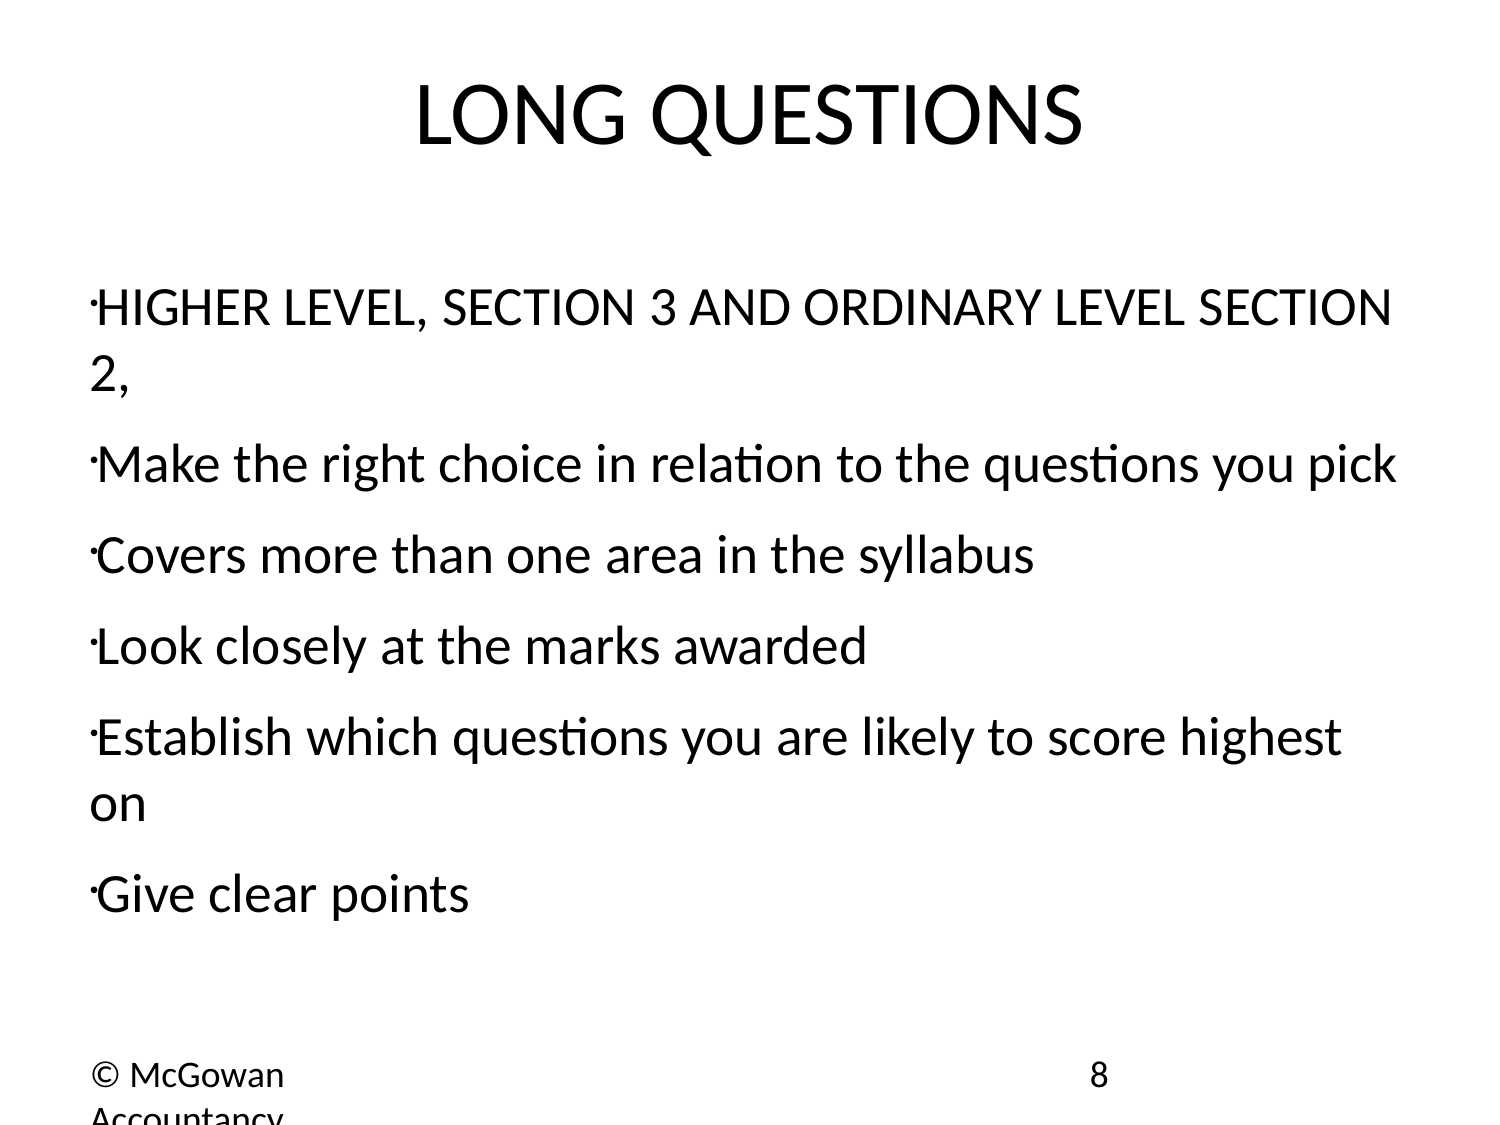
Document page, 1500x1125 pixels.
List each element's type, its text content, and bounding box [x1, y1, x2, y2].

title LONG QUESTIONS [75, 45, 1425, 233]
text_box [1074, 1042, 1425, 1103]
list HIGHER LEVEL, SECTION 3 AND ORDINARY LEVEL SECTION 2, Make the right choice in relation to the questions you pick Covers more than one area in the syllabus Look closely at the marks awarded Establish which questions you are likely to score highest on Give clear points [75, 262, 1425, 1005]
text_box © McGowan Accountancy Services [75, 1042, 425, 1103]
